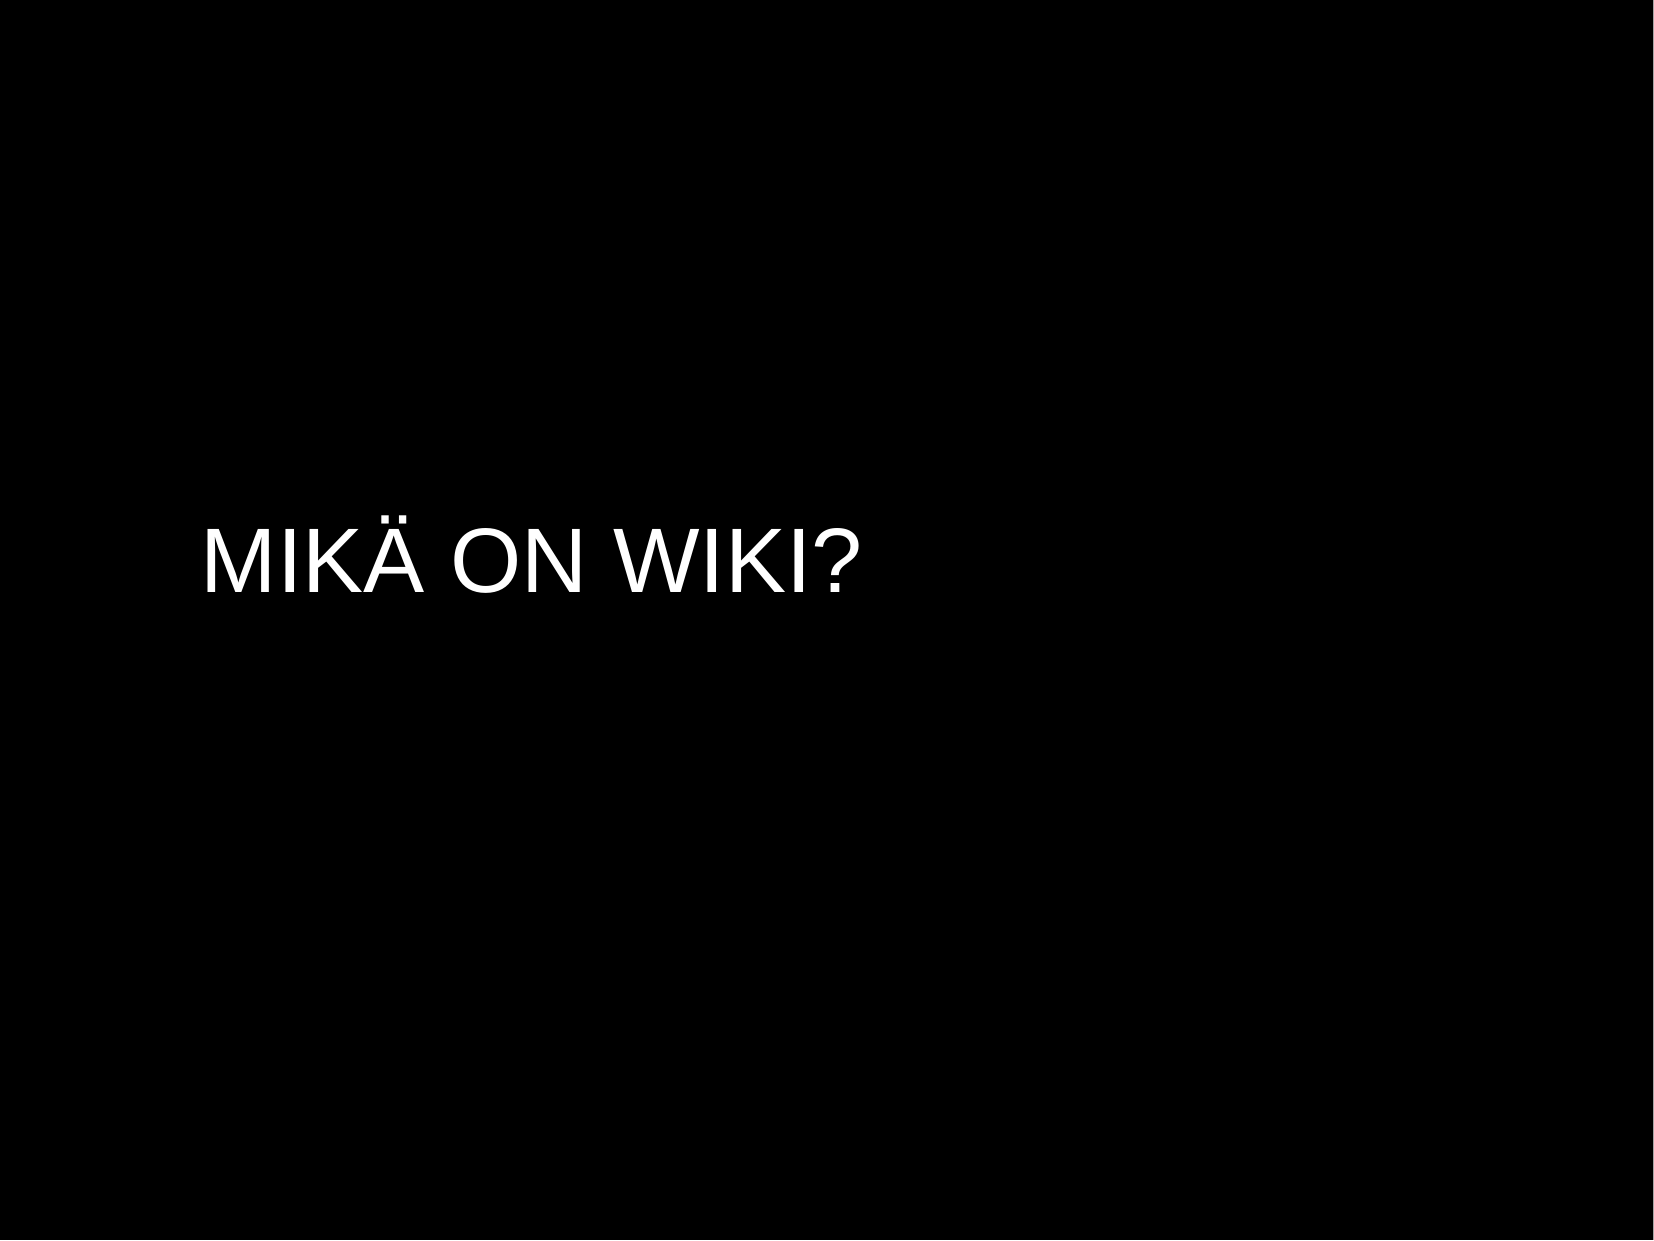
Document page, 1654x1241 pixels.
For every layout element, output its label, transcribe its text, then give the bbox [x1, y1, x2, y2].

title MIKÄ ON WIKI? [200, 456, 1447, 664]
